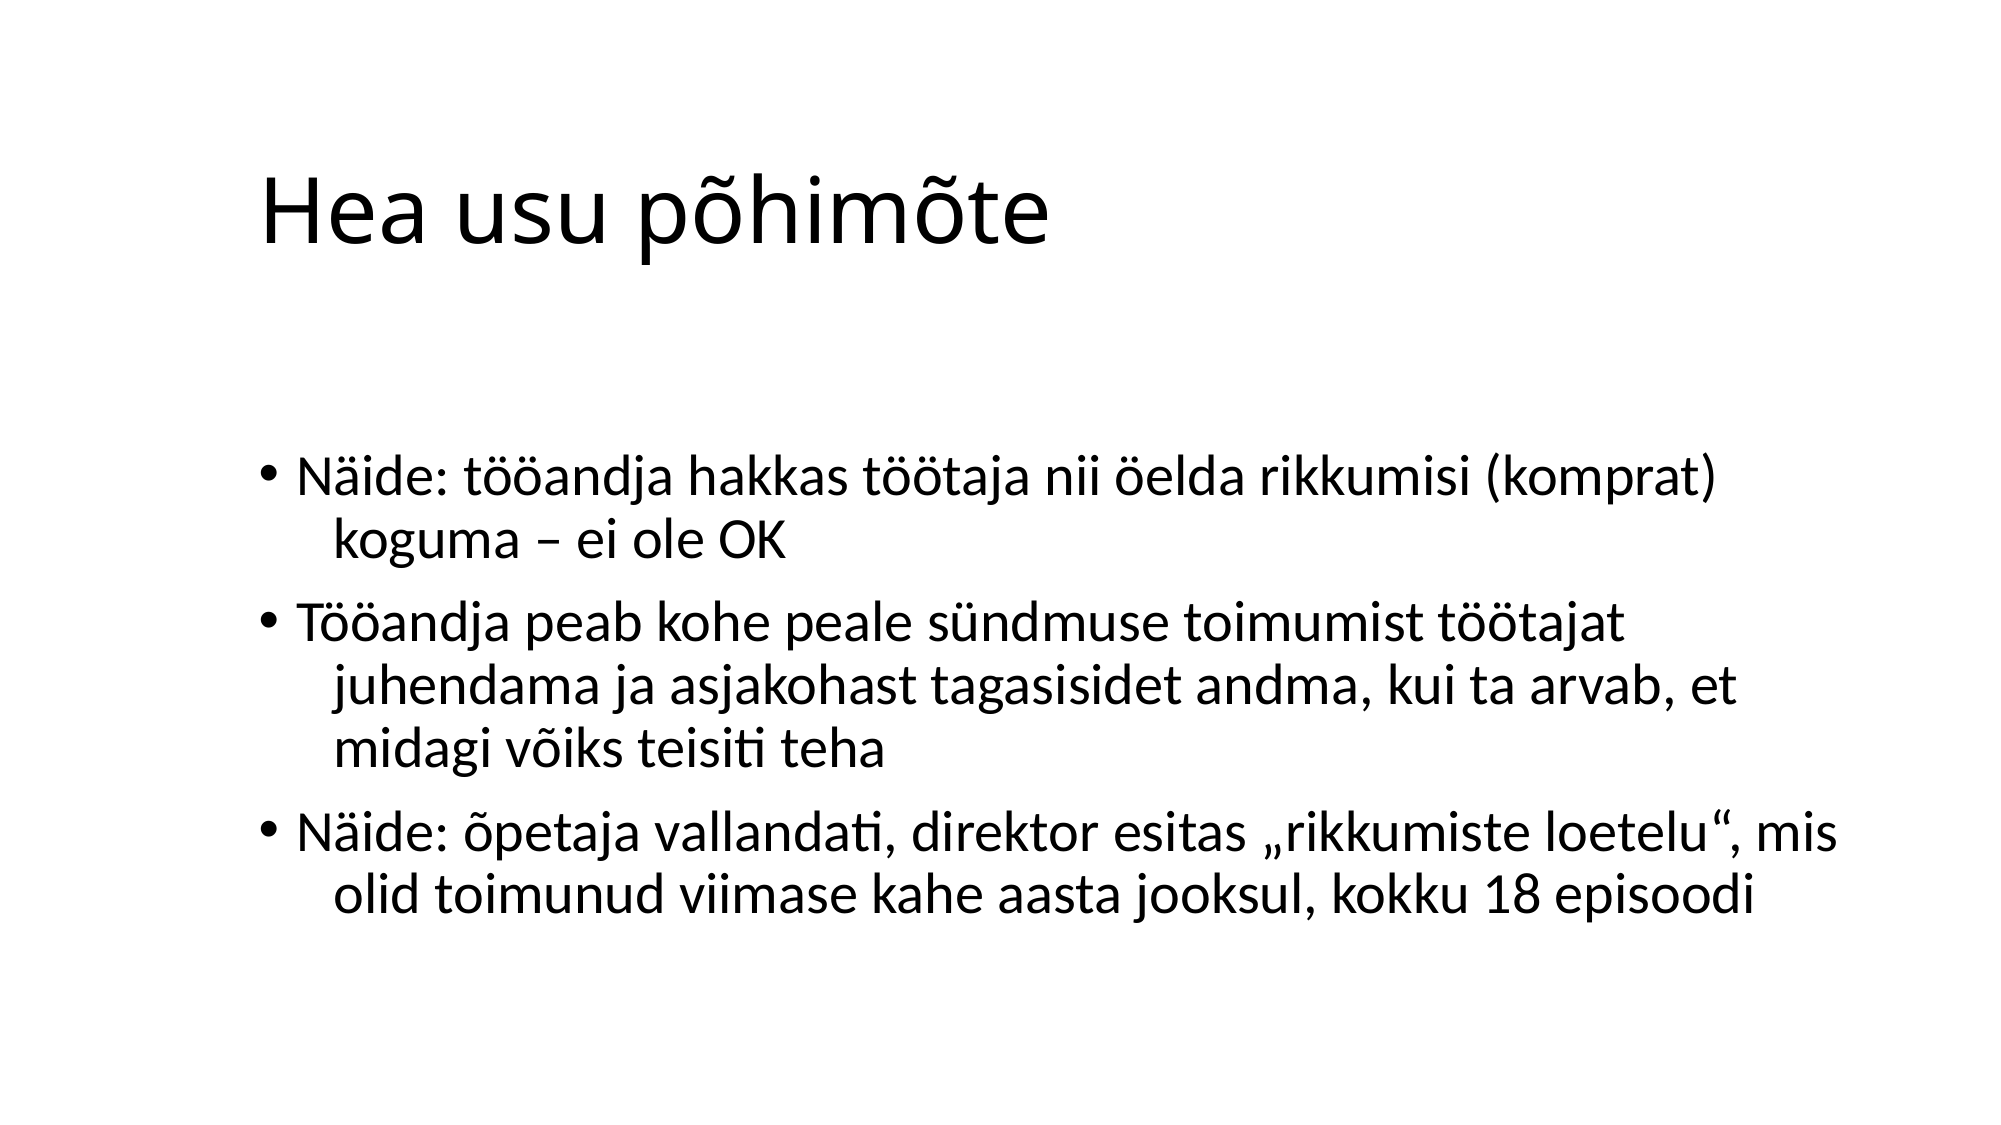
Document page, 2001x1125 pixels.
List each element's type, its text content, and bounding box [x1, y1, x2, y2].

title Hea usu põhimõte [243, 112, 1887, 315]
list Näide: tööandja hakkas töötaja nii öelda rikkumisi (komprat) koguma – ei ole OK Tööandja peab kohe peale sündmuse toimumist töötajat juhendama ja asjakohast tagasisidet andma, kui ta arvab, et midagi võiks teisiti teha Näide: õpetaja vallandati, direktor esitas „rikkumiste loetelu“, mis olid toimunud viimase kahe aasta jooksul, kokku 18 episoodi [243, 437, 1887, 1059]
